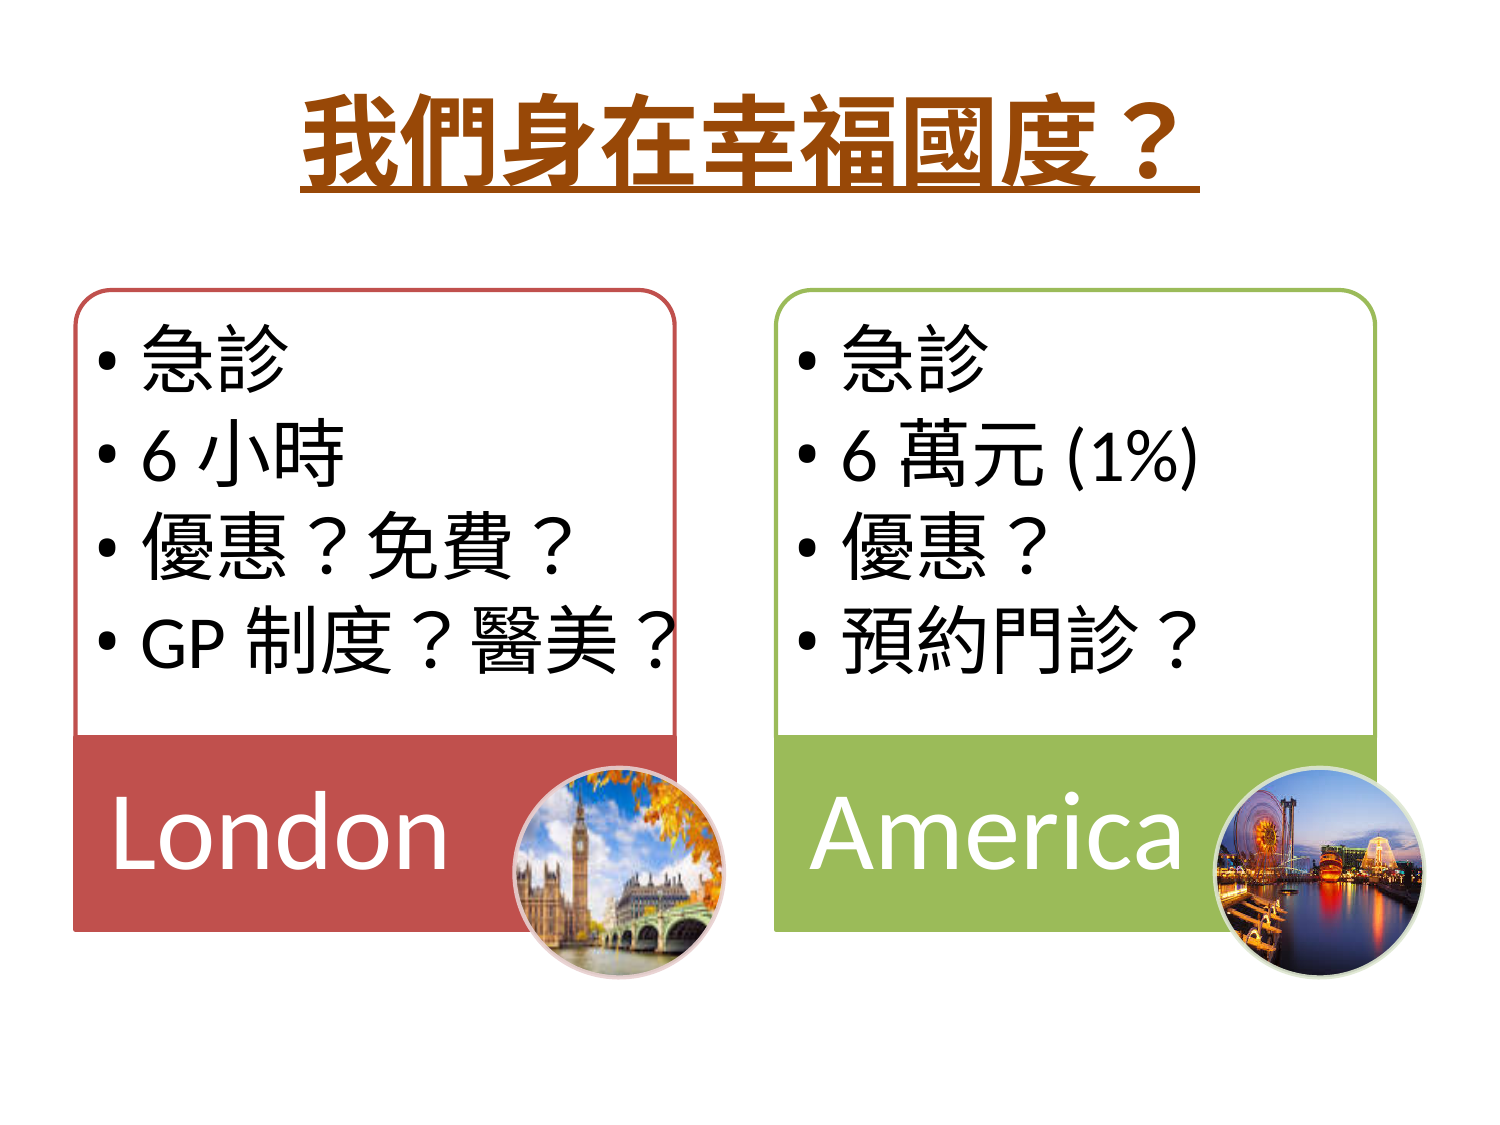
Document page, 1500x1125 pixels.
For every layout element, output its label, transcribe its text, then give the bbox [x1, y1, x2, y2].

text_box [1214, 767, 1425, 978]
text_box 急診 6小時 優惠？免費？ GP制度？醫美？ [75, 290, 675, 737]
text_box London [75, 737, 675, 930]
title 我們身在幸福國度？ [75, 45, 1426, 233]
text_box 急診 6萬元(1%) 優惠？ 預約門診？ [775, 290, 1376, 737]
text_box America [775, 737, 1376, 930]
text_box [514, 767, 725, 978]
